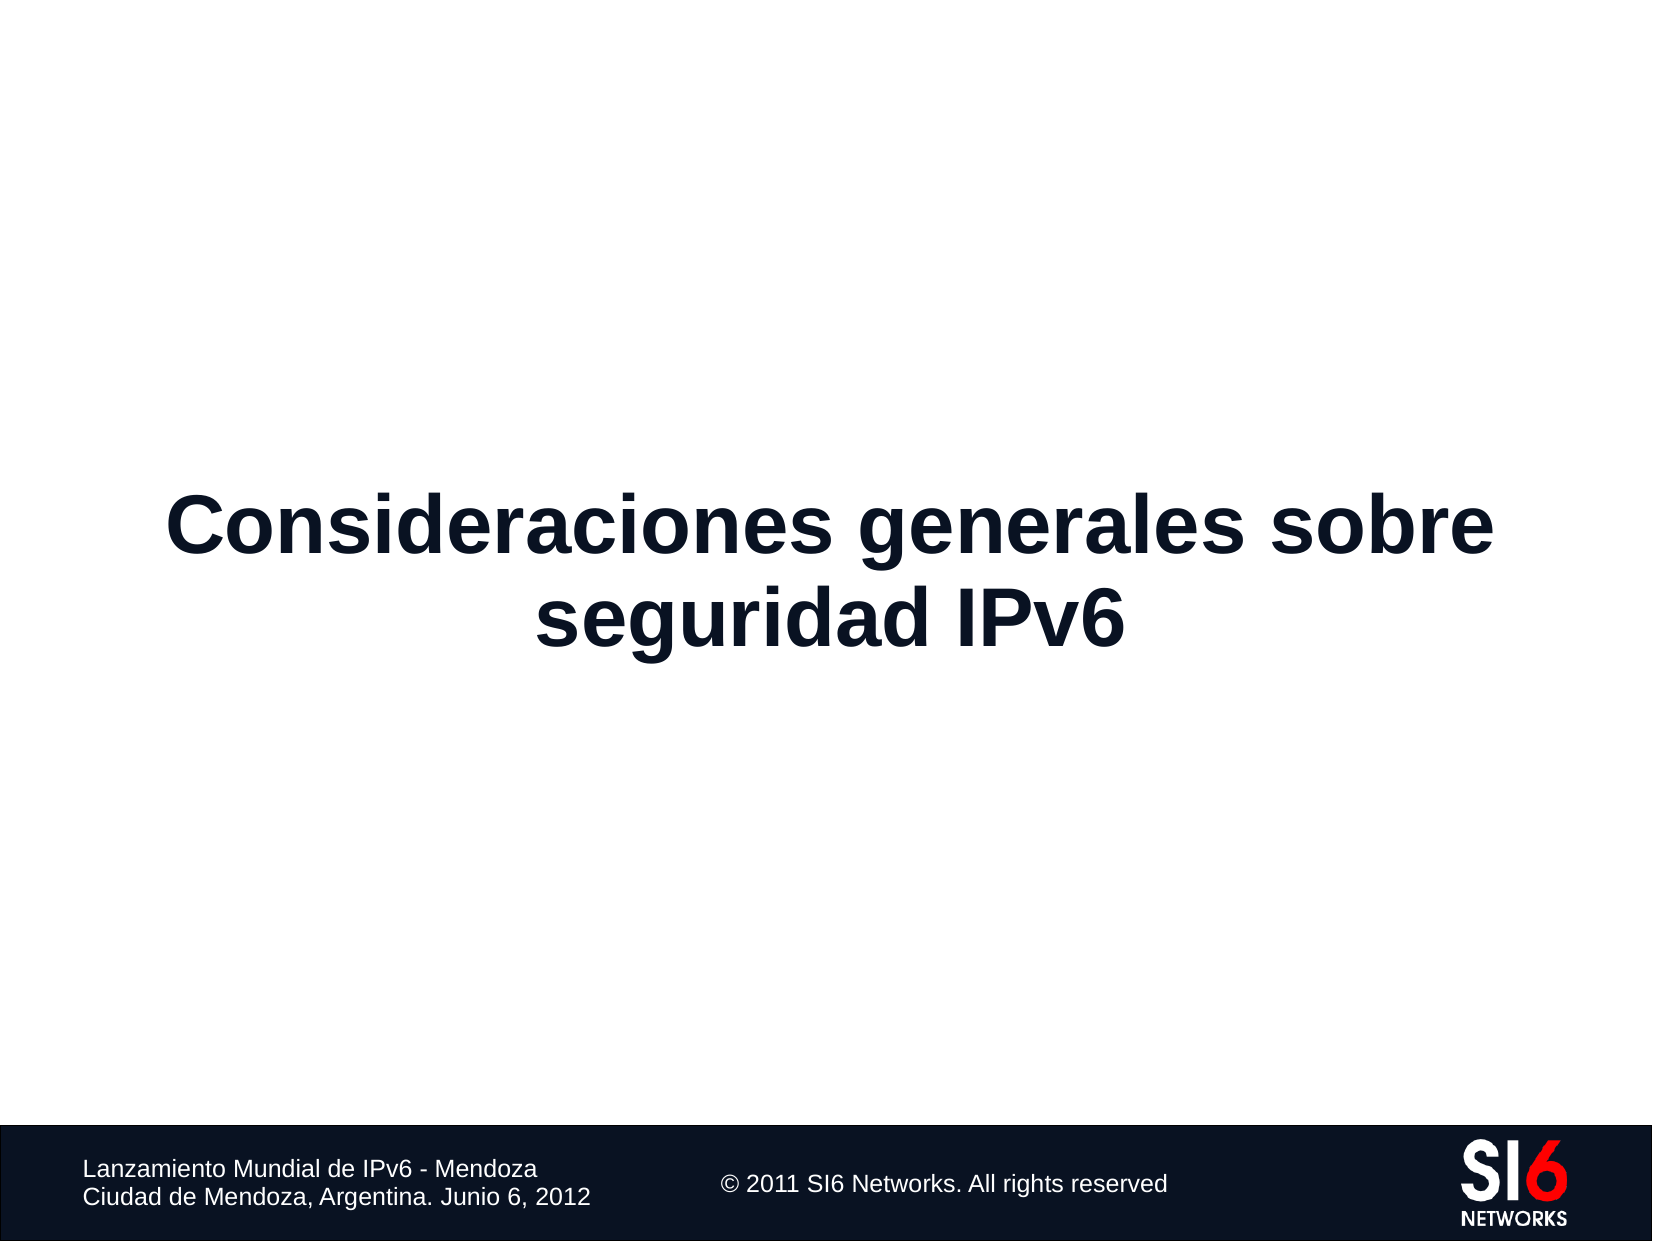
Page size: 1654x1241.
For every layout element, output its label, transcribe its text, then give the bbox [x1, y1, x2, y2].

picture [1461, 1139, 1567, 1226]
title Consideraciones generales sobre seguridad IPv6 [86, 467, 1576, 676]
